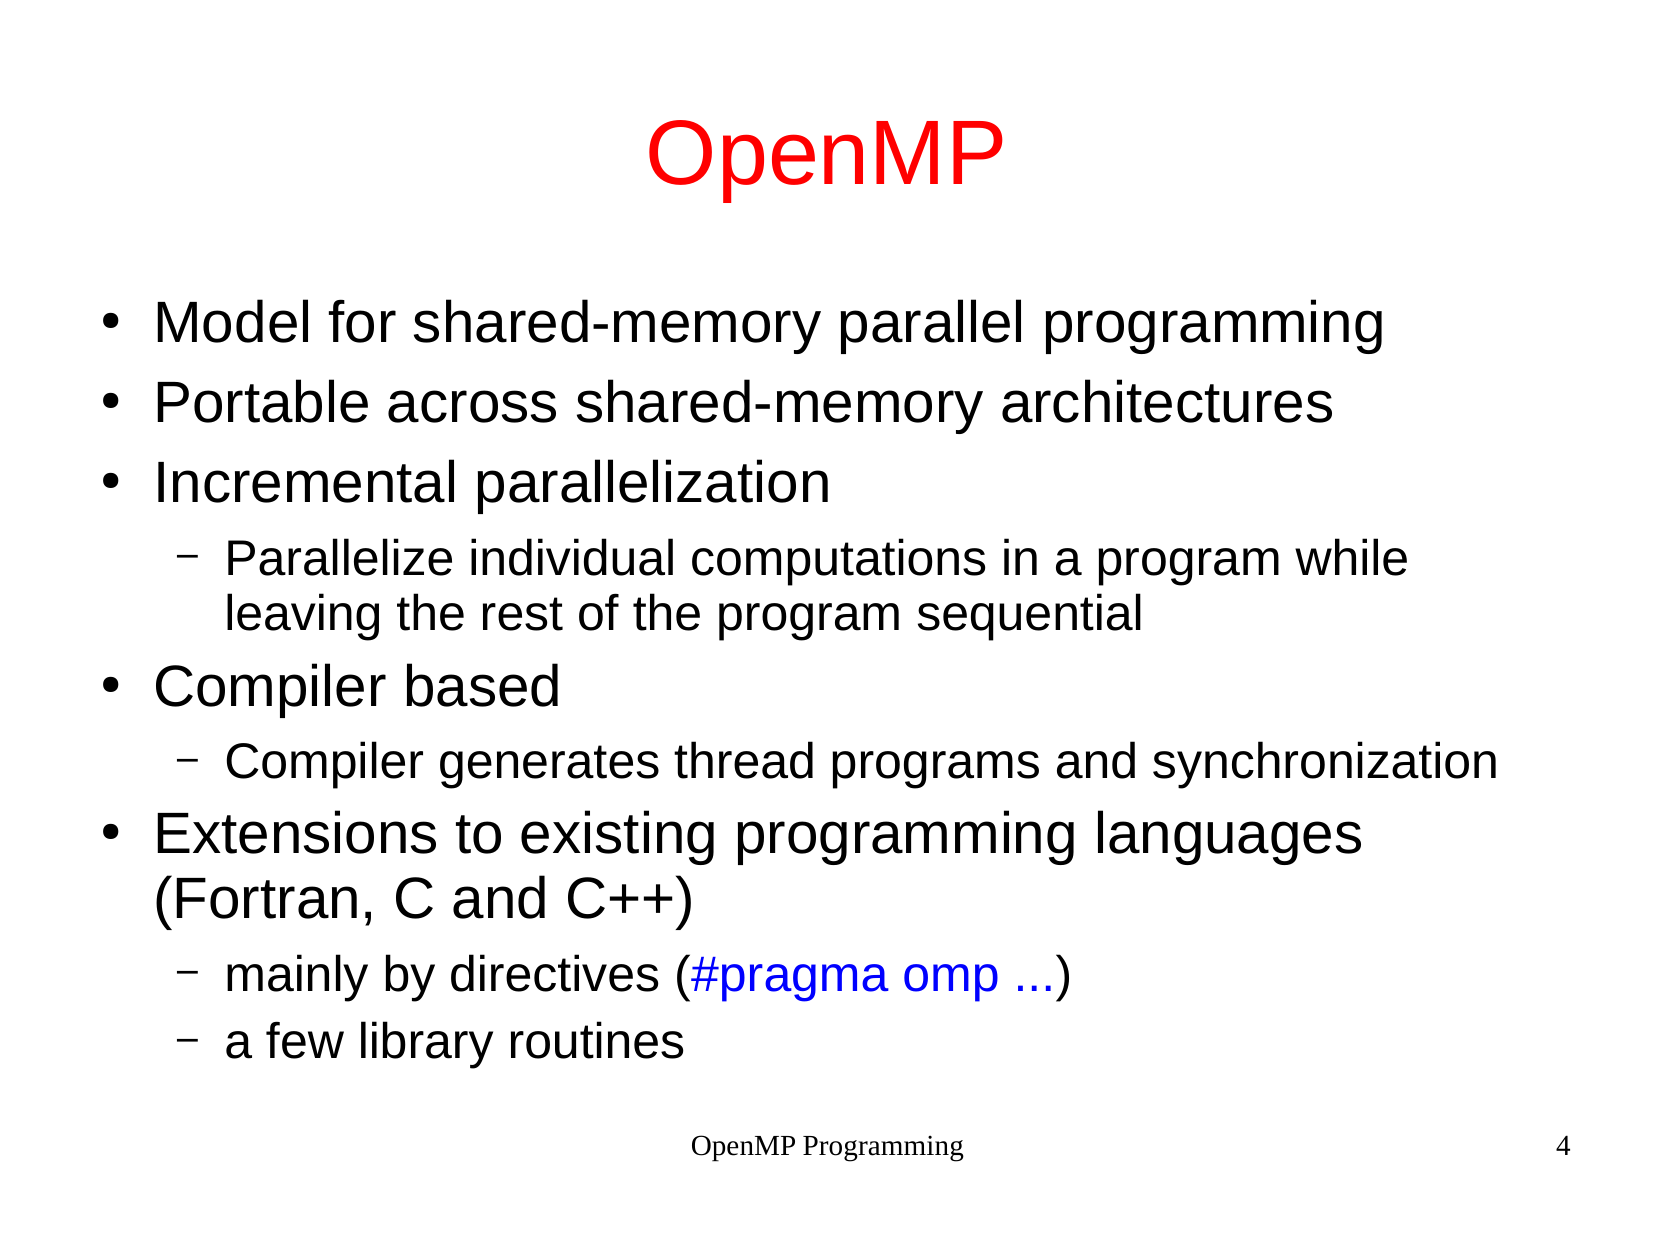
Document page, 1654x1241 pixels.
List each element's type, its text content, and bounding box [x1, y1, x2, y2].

title OpenMP [82, 49, 1571, 257]
list Model for shared-memory parallel programming Portable across shared-memory architectures Incremental parallelization Parallelize individual computations in a program while leaving the rest of the program sequential Compiler based Compiler generates thread programs and synchronization Extensions to existing programming languages (Fortran, C and C++) mainly by directives (#pragma omp ...) a few library routines [82, 290, 1571, 1109]
